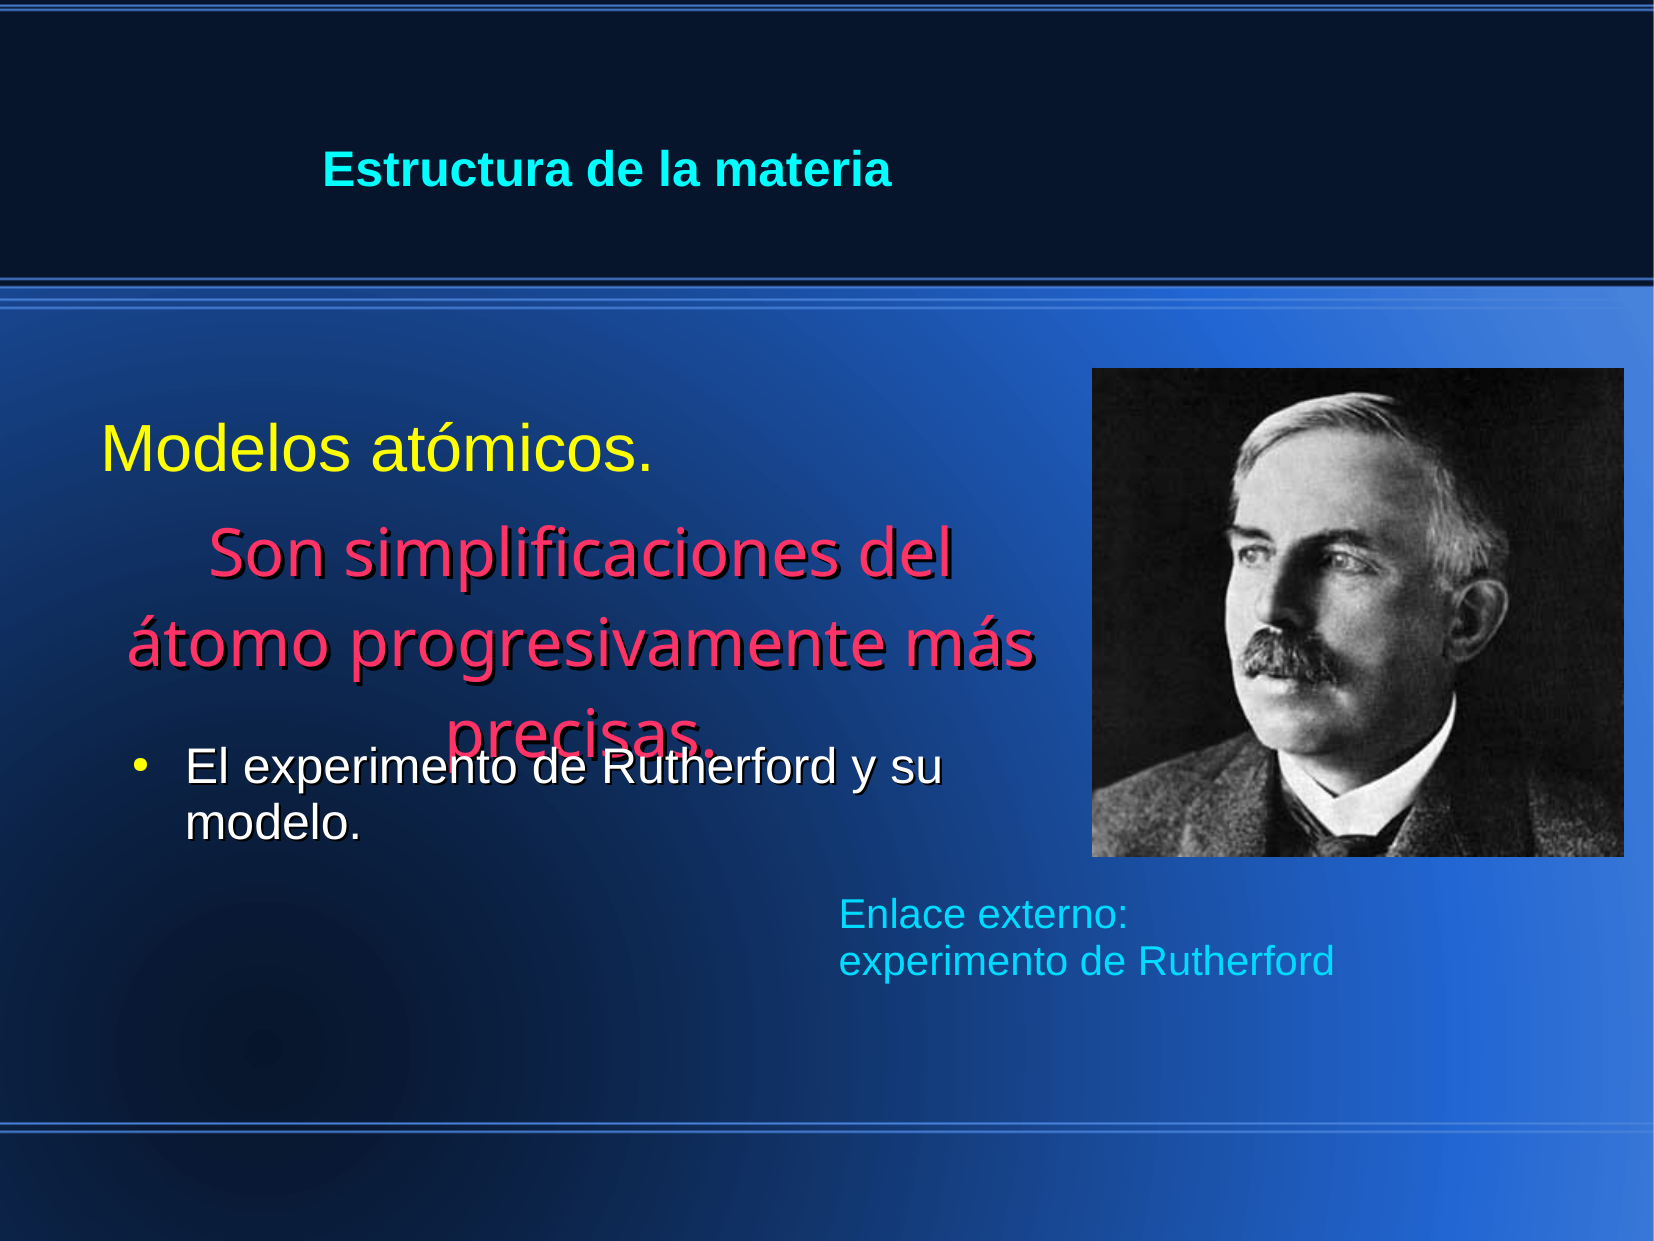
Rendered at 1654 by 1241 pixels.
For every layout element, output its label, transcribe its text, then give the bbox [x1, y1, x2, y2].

text_box Son simplificaciones del átomo progresivamente más precisas. [29, 504, 1063, 739]
list Enlace externo: experimento de Rutherford [767, 891, 1625, 1004]
text_box El experimento de Rutherford y su modelo. [113, 738, 1004, 850]
title Estructura de la materia [32, 118, 1182, 220]
list Modelos atómicos. [29, 306, 1595, 562]
picture [0, 0, 1654, 1241]
